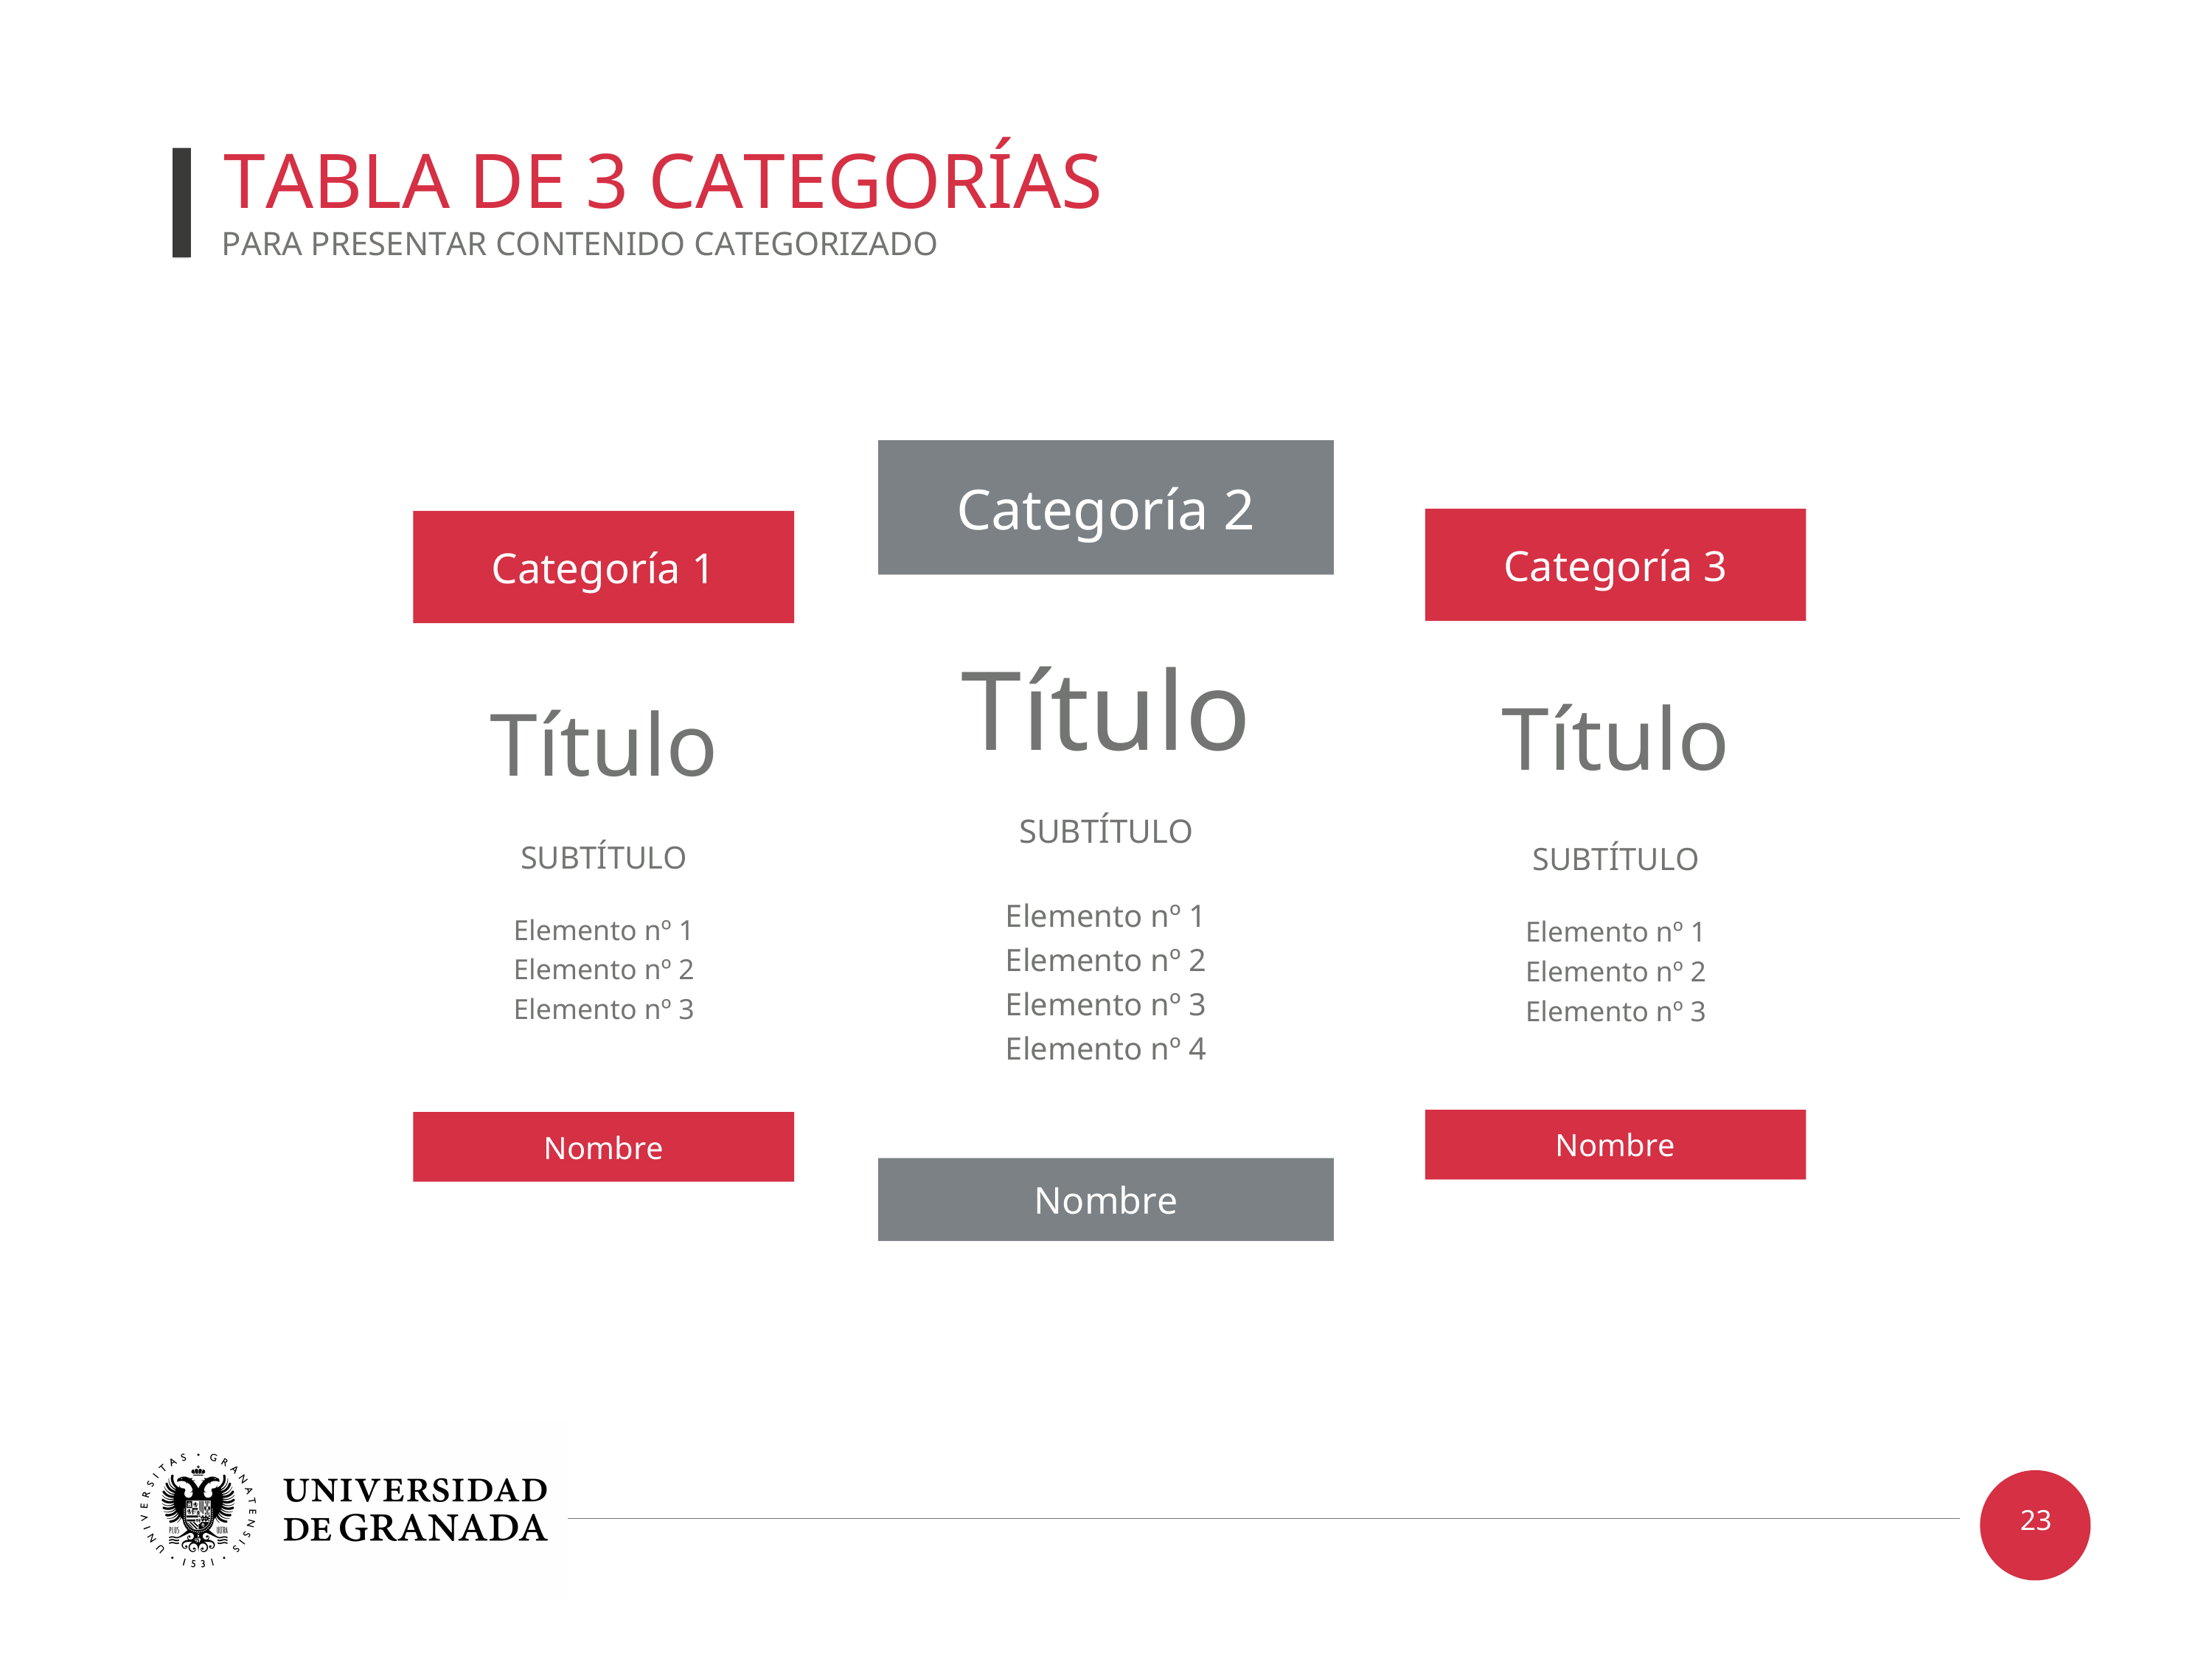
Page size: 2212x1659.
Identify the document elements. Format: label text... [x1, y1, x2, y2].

text_box Título SUBTÍTULO Elemento nº 1 Elemento nº 2 Elemento nº 3 [1426, 622, 1806, 1110]
text_box TABLA DE 3 CATEGORÍAS [212, 127, 2063, 229]
text_box Categoría 1 [413, 510, 795, 624]
text_box Título SUBTÍTULO Elemento nº 1 Elemento nº 2 Elemento nº 3 Elemento nº 4 [880, 575, 1333, 1158]
text_box Categoría 2 [878, 440, 1334, 575]
text_box [173, 147, 191, 257]
text_box Nombre [878, 1158, 1334, 1242]
text_box PARA PRESENTAR CONTENIDO CATEGORIZADO [210, 218, 2061, 268]
text_box Nombre [413, 1112, 795, 1182]
text_box Título SUBTÍTULO Elemento nº 1 Elemento nº 2 Elemento nº 3 [414, 624, 794, 1112]
text_box Categoría 3 [1425, 508, 1806, 622]
picture [120, 1421, 568, 1600]
text_box Nombre [1425, 1110, 1806, 1180]
